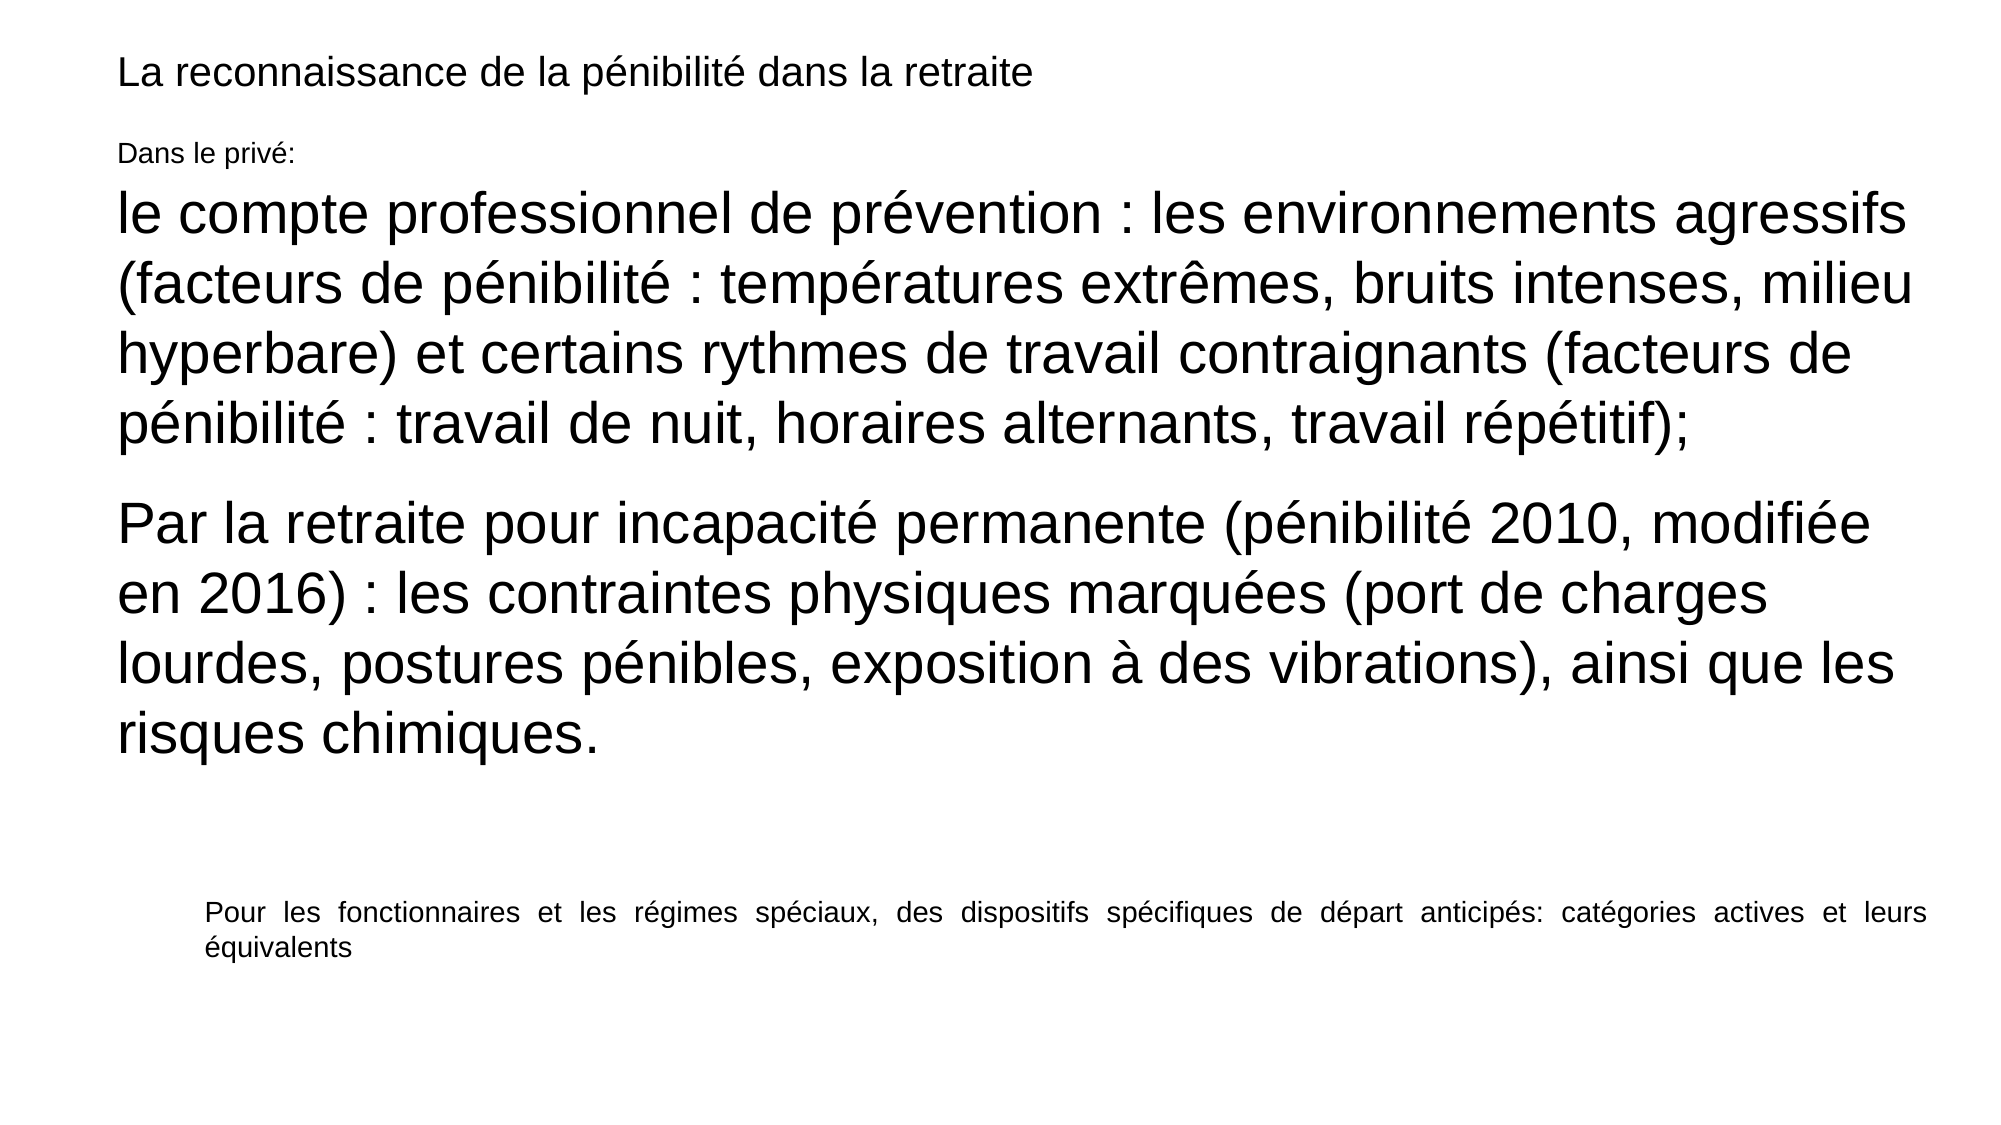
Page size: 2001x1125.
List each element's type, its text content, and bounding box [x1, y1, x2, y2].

list Dans le privé: le compte professionnel de prévention : les environnements agressifs (facteurs de pénibilité : températures extrêmes, bruits intenses, milieu hyperbare) et certains rythmes de travail contraignants (facteurs de pénibilité : travail de nuit, horaires alternants, travail répétitif); Par la retraite pour incapacité permanente (pénibilité 2010, modifiée en 2016) : les contraintes physiques marquées (port de charges lourdes, postures pénibles, exposition à des vibrations), ainsi que les risques chimiques. Pour les fonctionnaires et les régimes spéciaux, des dispositifs spécifiques de départ anticipés: catégories actives et leurs équivalents [102, 126, 1945, 1035]
title La reconnaissance de la pénibilité dans la retraite [102, 37, 1900, 123]
